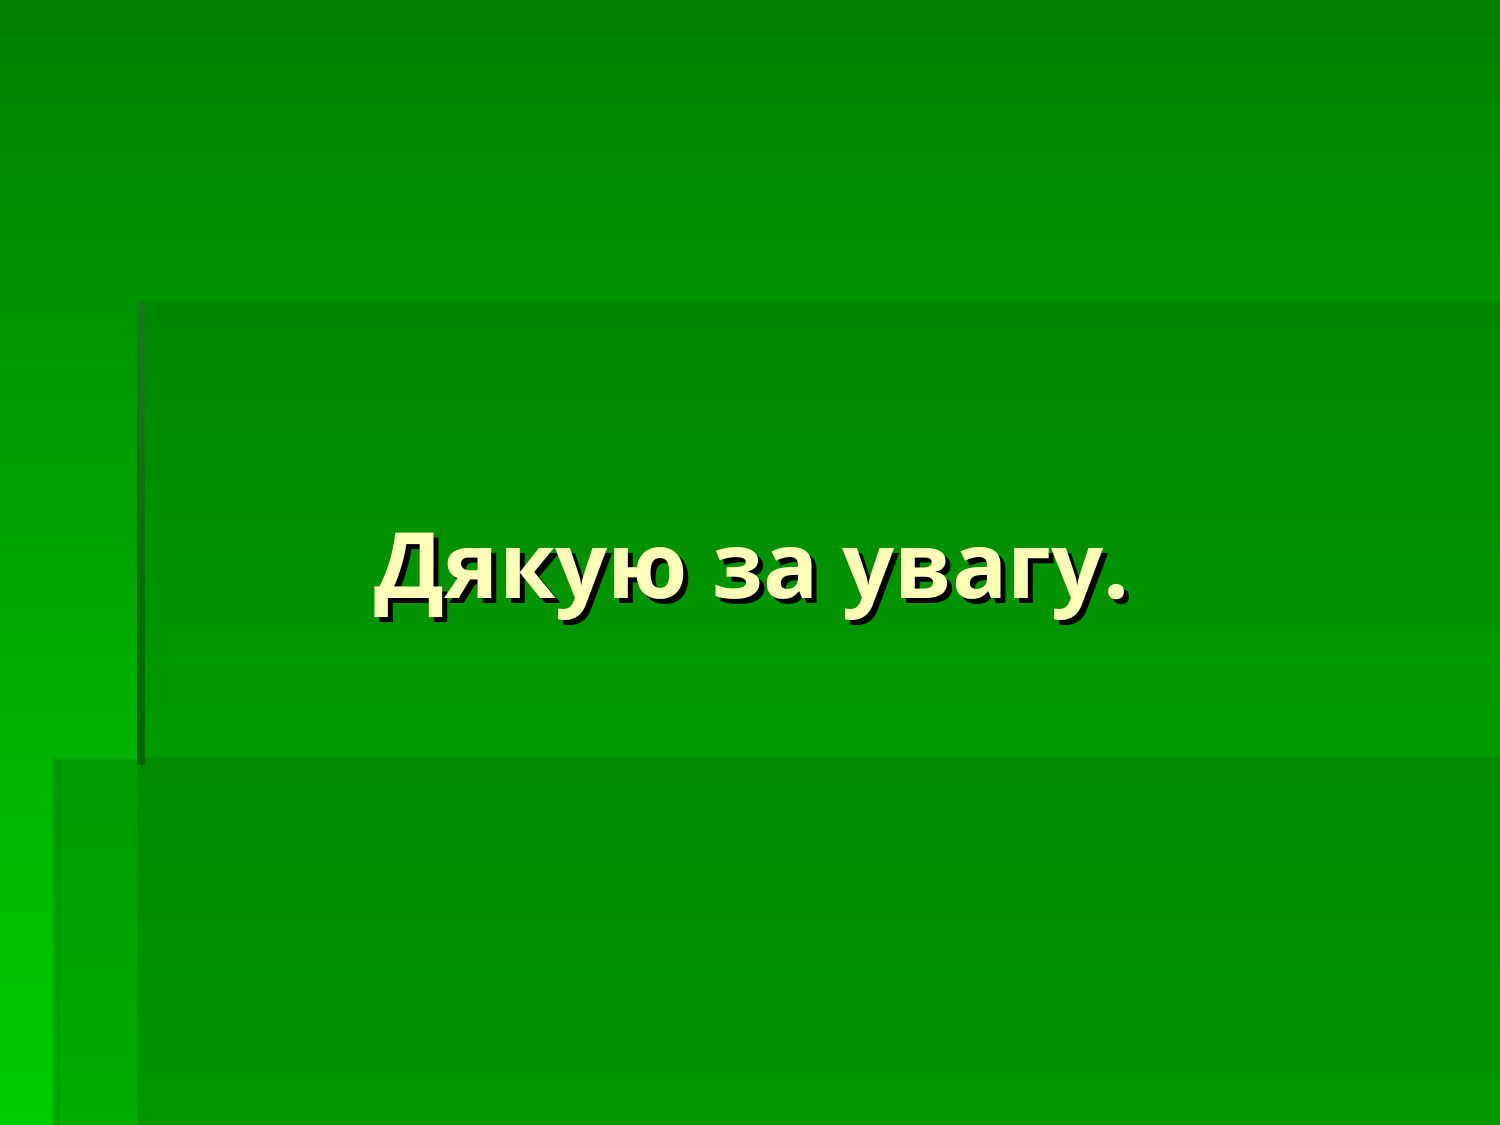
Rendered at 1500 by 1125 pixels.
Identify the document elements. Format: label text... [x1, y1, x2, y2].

title Дякую за увагу. [64, 444, 1441, 680]
